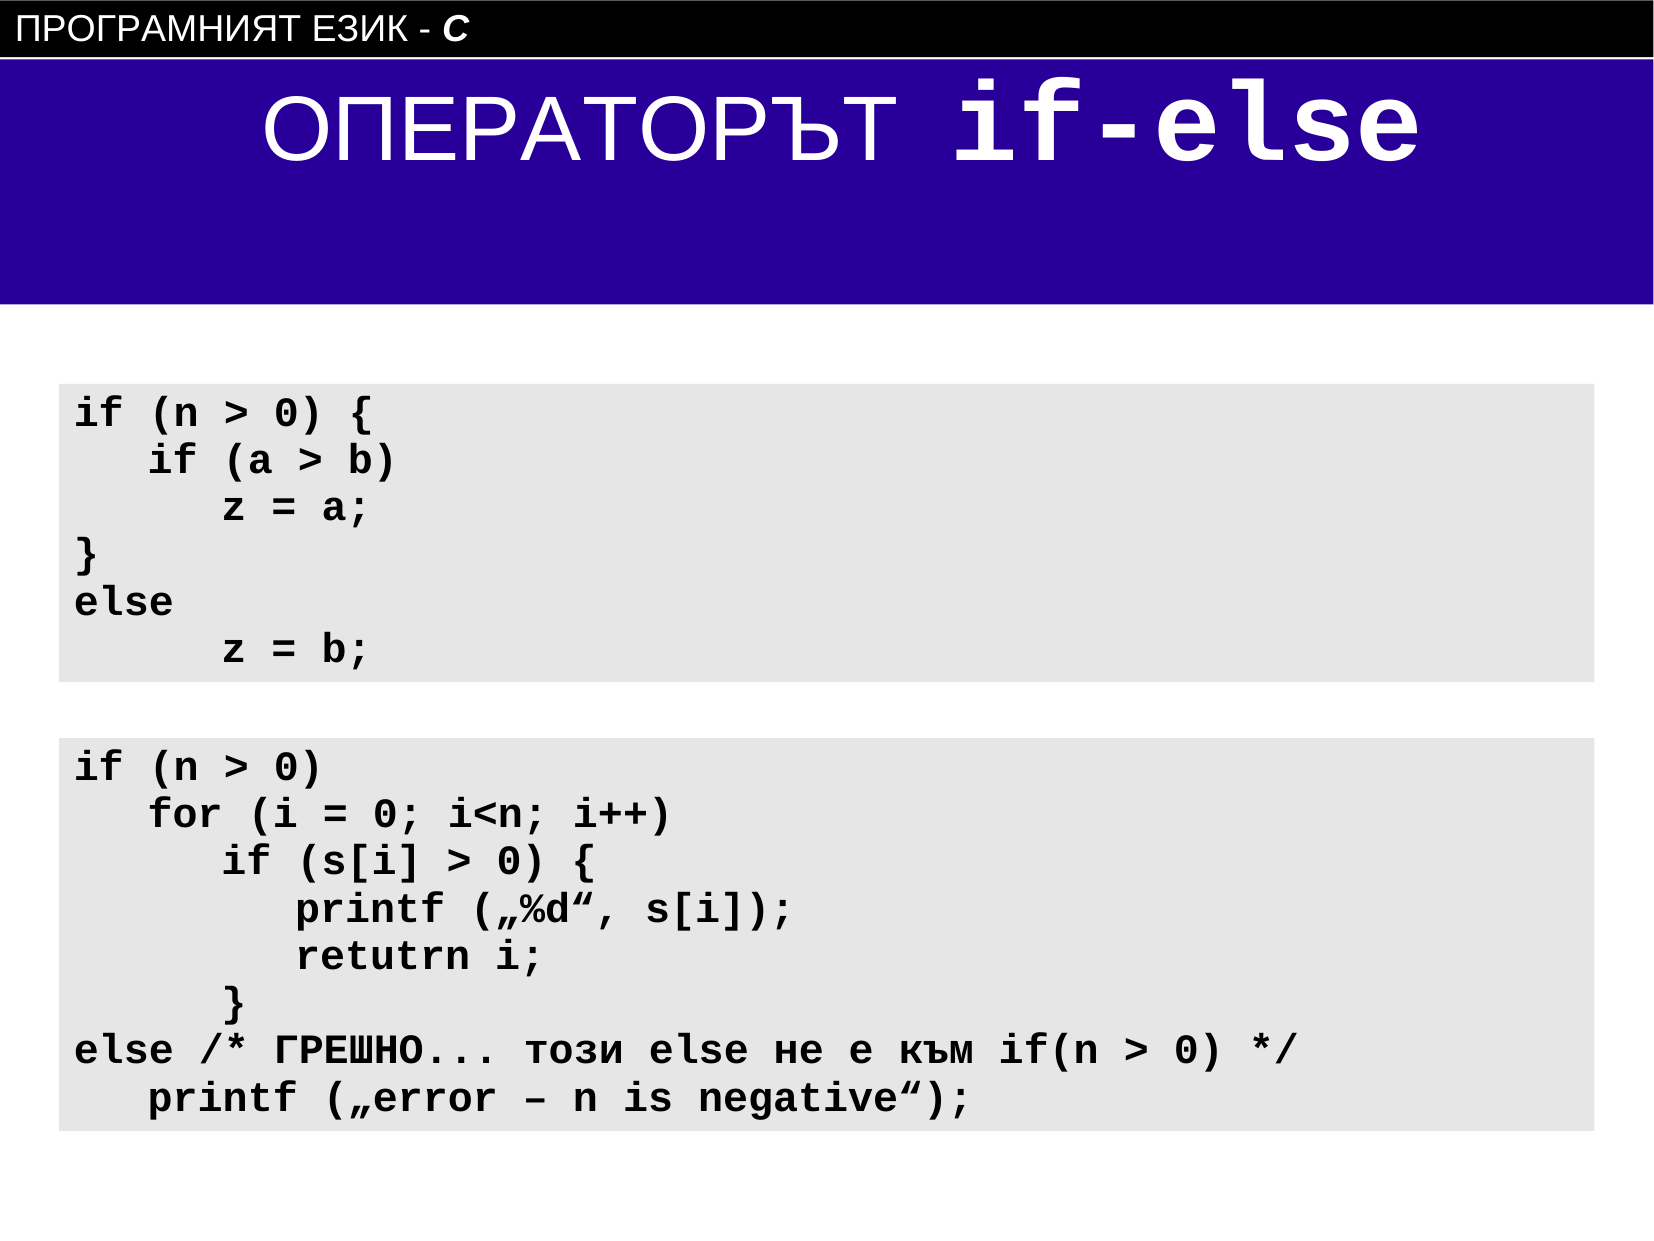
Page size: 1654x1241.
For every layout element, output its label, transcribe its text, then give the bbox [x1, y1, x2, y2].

text_box if (n > 0) for (i = 0; i<n; i++) if (s[i] > 0) { printf („%d“, s[i]); retutrn i; } else /* ГРЕШНО... този else не е към if(n > 0) */ printf („error – n is negative“); [59, 738, 1595, 1131]
text_box if (n > 0) { if (a > b) z = a; } else z = b; [59, 383, 1595, 683]
text_box ПРОГРАМНИЯT ЕЗИК - С [0, 0, 1654, 58]
text_box ОПЕРАТОРЪТ if-else [0, 59, 1654, 305]
